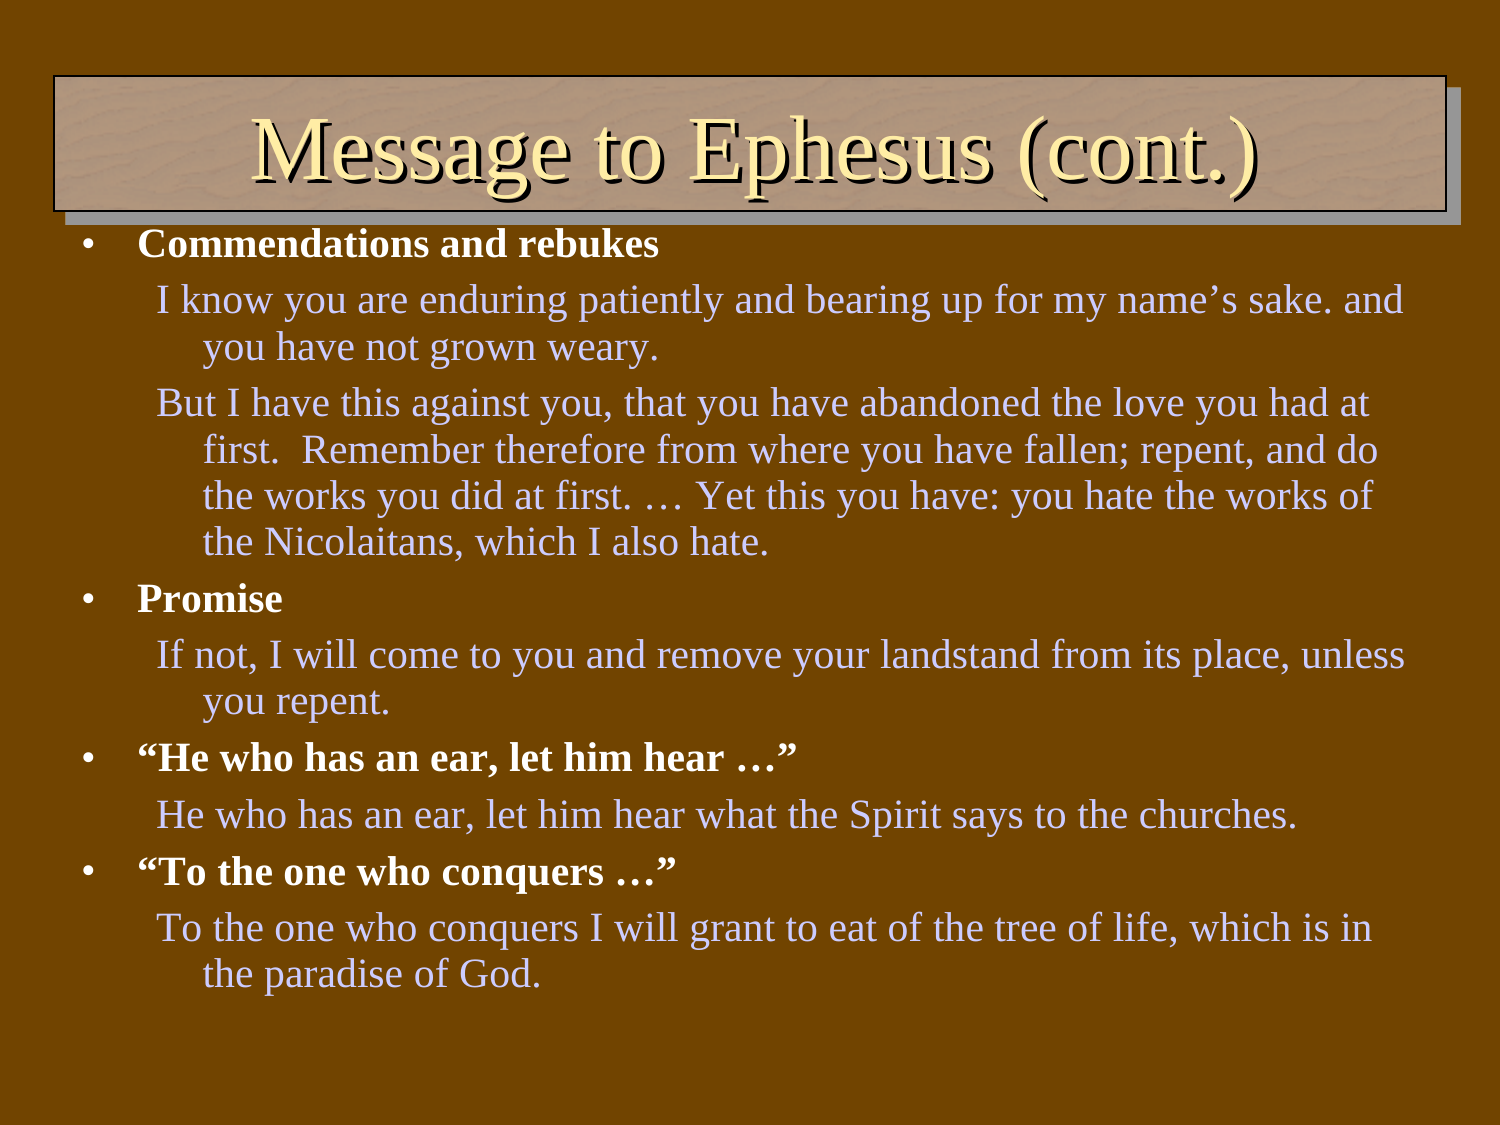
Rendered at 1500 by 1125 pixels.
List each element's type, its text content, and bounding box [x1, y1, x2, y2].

list Commendations and rebukes I know you are enduring patiently and bearing up for my name’s sake. and you have not grown weary. But I have this against you, that you have abandoned the love you had at first. Remember therefore from where you have fallen; repent, and do the works you did at first. … Yet this you have: you hate the works of the Nicolaitans, which I also hate. Promise If not, I will come to you and remove your landstand from its place, unless you repent. “He who has an ear, let him hear …” He who has an ear, let him hear what the Spirit says to the churches. “To the one who conquers …” To the one who conquers I will grant to eat of the tree of life, which is in the paradise of God. [65, 212, 1448, 1051]
title Message to Ephesus (cont.) [35, 54, 1474, 242]
